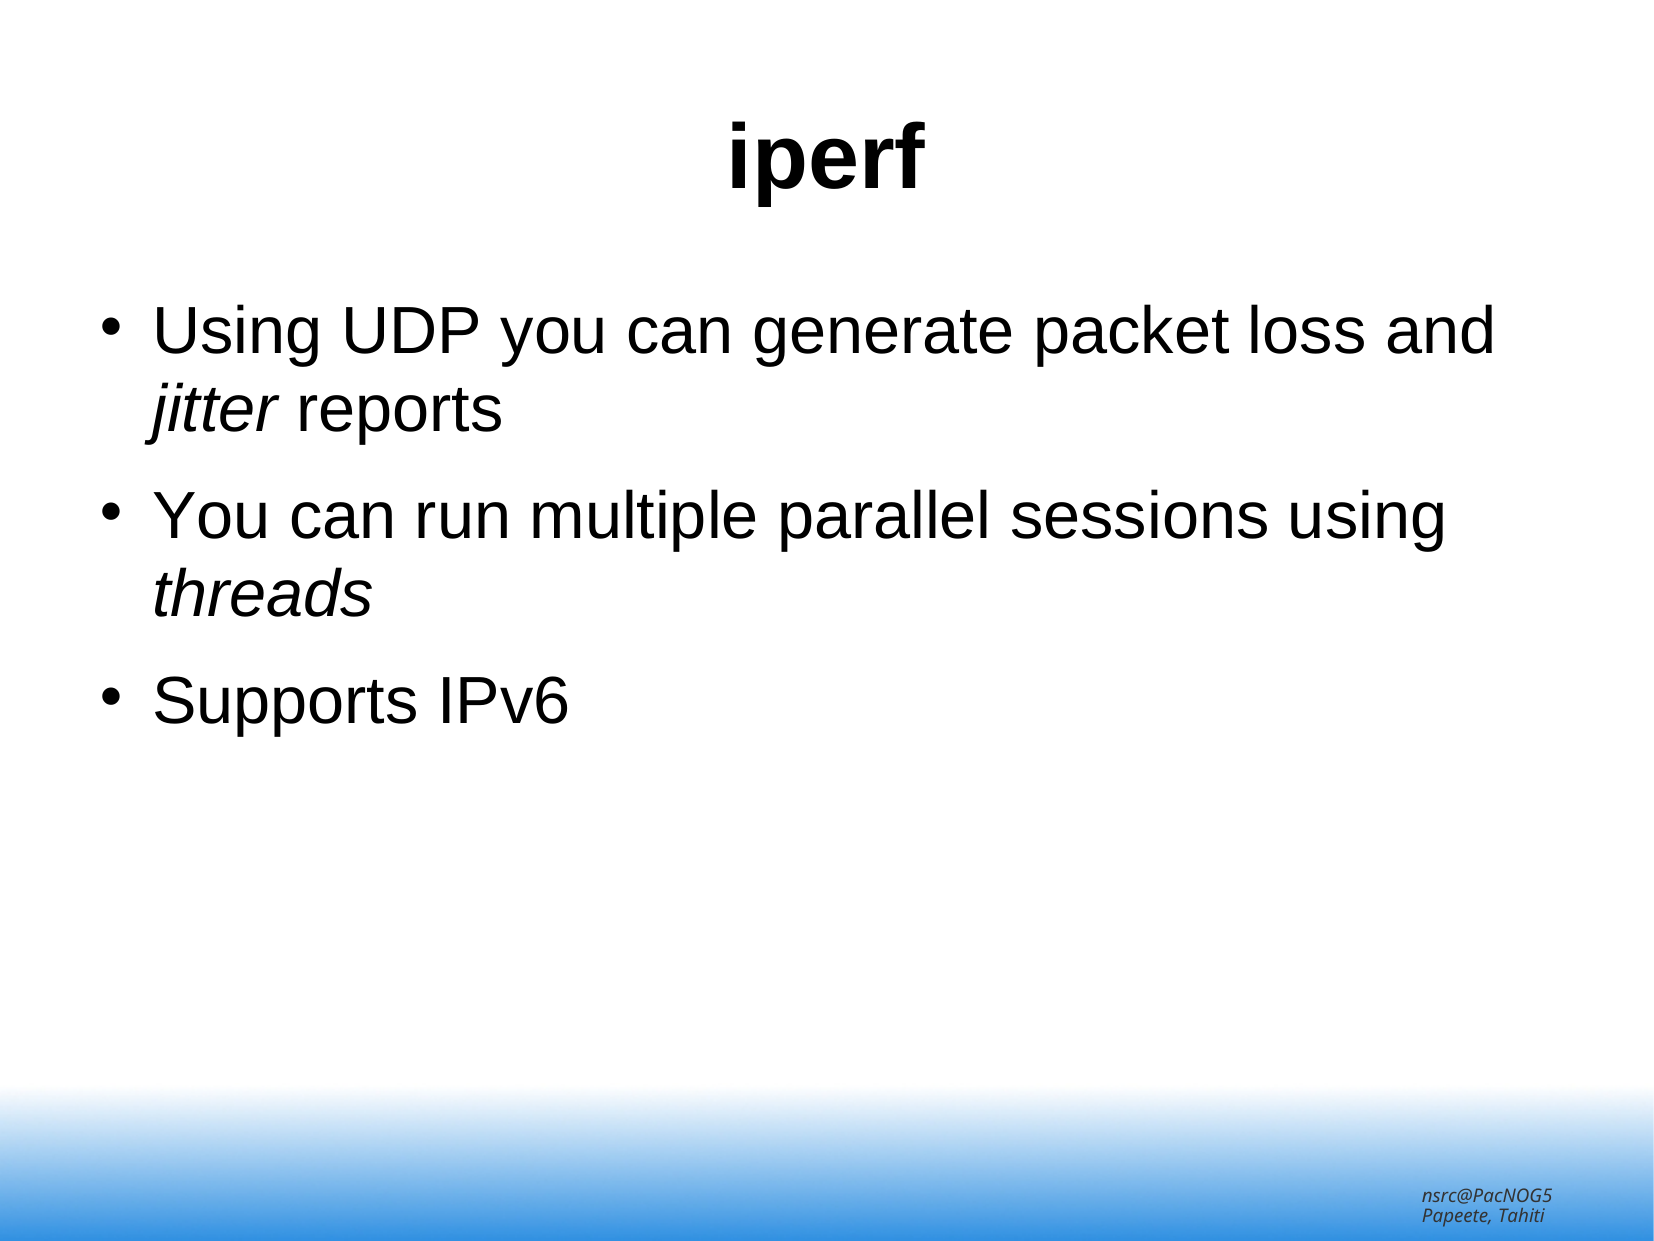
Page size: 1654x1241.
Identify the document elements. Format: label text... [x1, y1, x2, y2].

list Using UDP you can generate packet loss and jitter reports You can run multiple parallel sessions using threads Supports IPv6 [82, 290, 1571, 1073]
title iperf [82, 56, 1571, 249]
picture [0, 1083, 1654, 1241]
